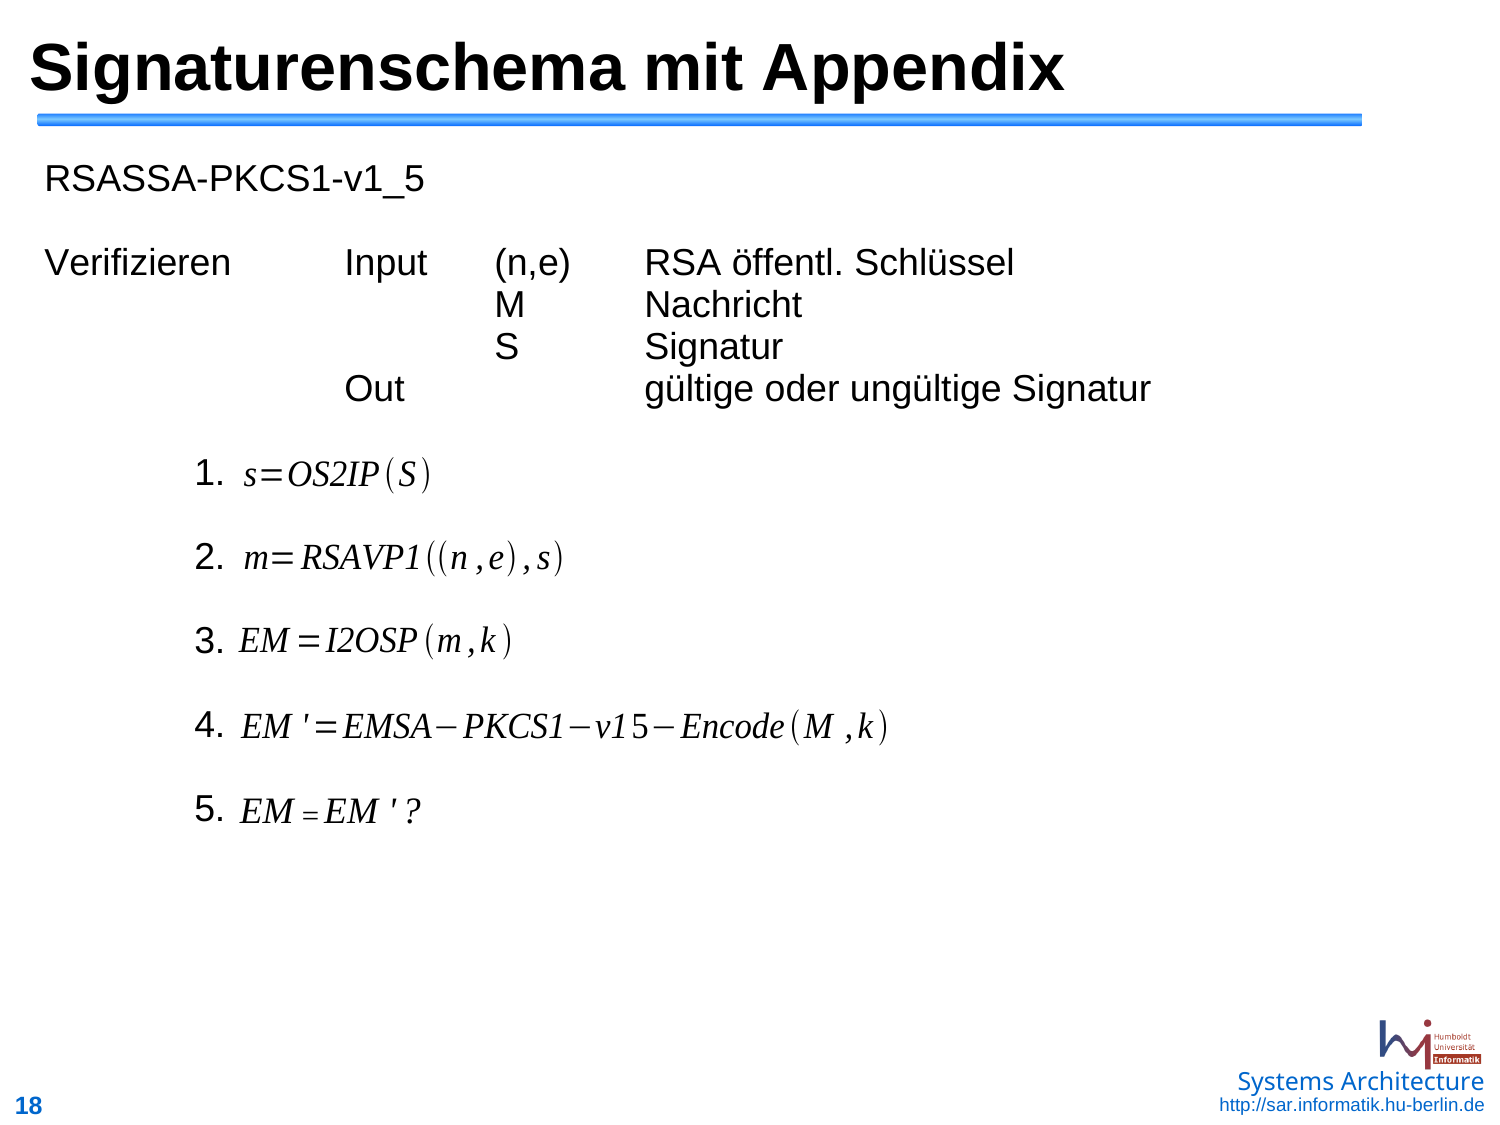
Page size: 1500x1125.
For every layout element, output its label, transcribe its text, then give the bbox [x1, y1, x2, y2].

text_box RSASSA-PKCS1-v1_5 Verifizieren Input (n,e) RSA öffentl. Schlüssel M Nachricht S Signatur Out gültige oder ungültige Signatur 1. 2. 3. 4. 5. [29, 149, 1356, 1034]
chart [236, 453, 437, 497]
chart [236, 536, 569, 579]
chart [232, 706, 895, 749]
chart [230, 620, 518, 662]
title Signaturenschema mit Appendix [29, 26, 1500, 108]
chart [230, 790, 428, 833]
picture [1376, 1016, 1483, 1071]
